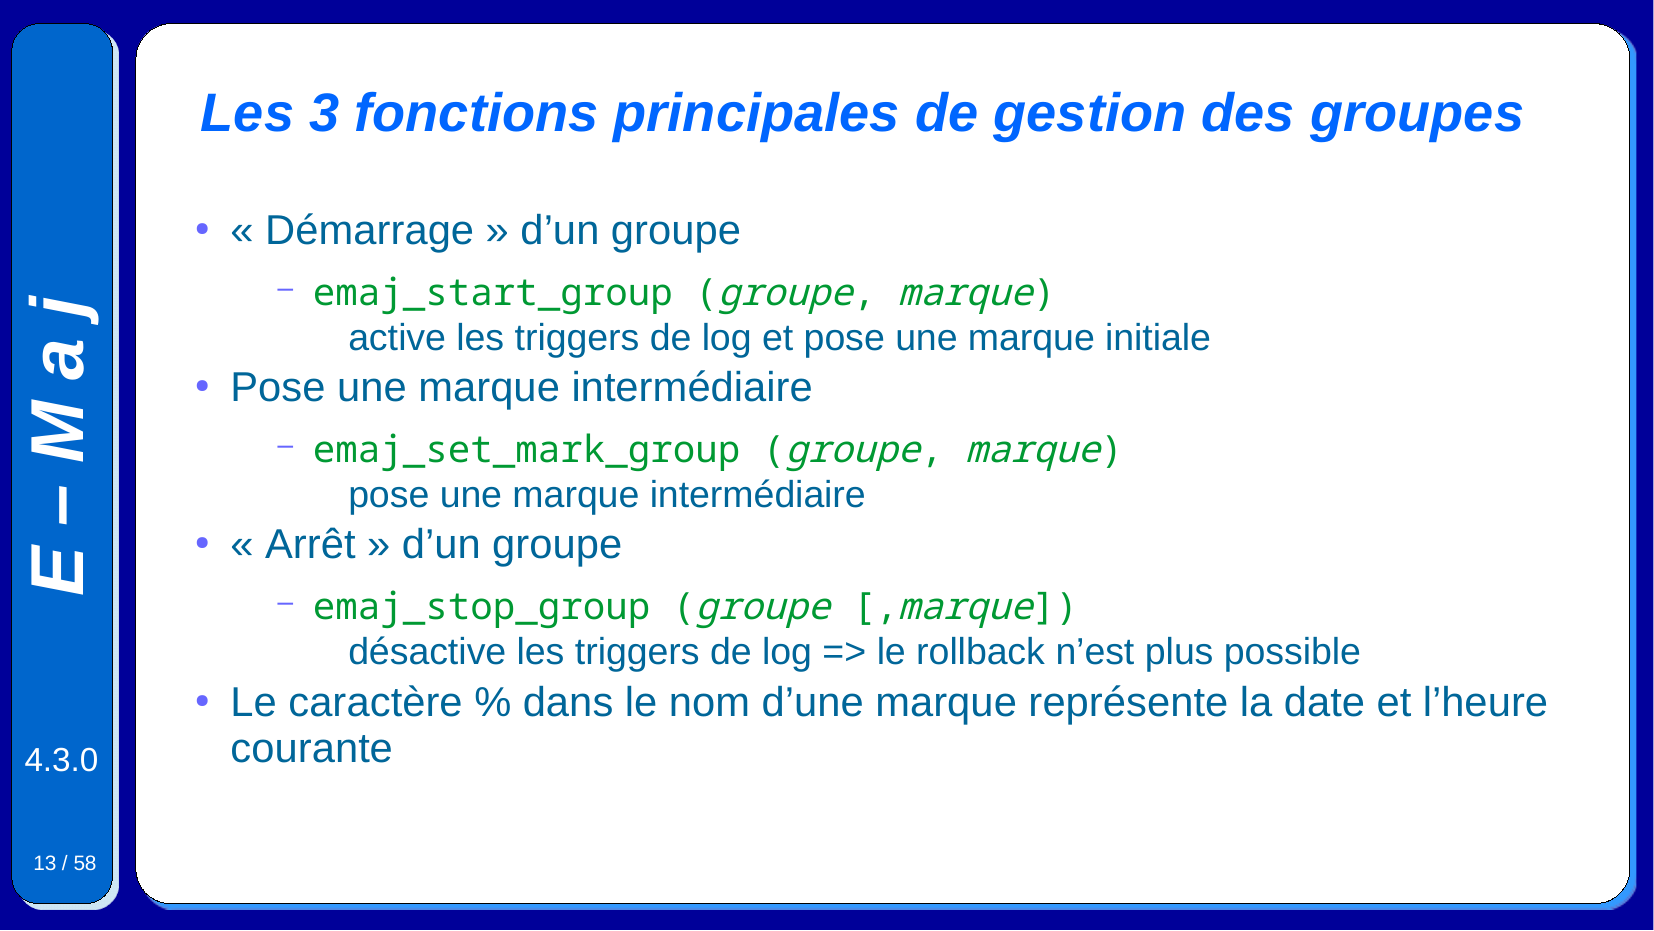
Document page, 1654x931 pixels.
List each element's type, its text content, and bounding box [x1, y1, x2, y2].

list « Démarrage » d’un groupe emaj_start_group (groupe, marque) active les triggers de log et pose une marque initiale Pose une marque intermédiaire emaj_set_mark_group (groupe, marque) pose une marque intermédiaire « Arrêt » d’un groupe emaj_stop_group (groupe [,marque]) désactive les triggers de log => le rollback n’est plus possible Le caractère % dans le nom d’une marque représente la date et l’heure courante [177, 206, 1587, 854]
title Les 3 fonctions principales de gestion des groupes [200, 34, 1575, 191]
